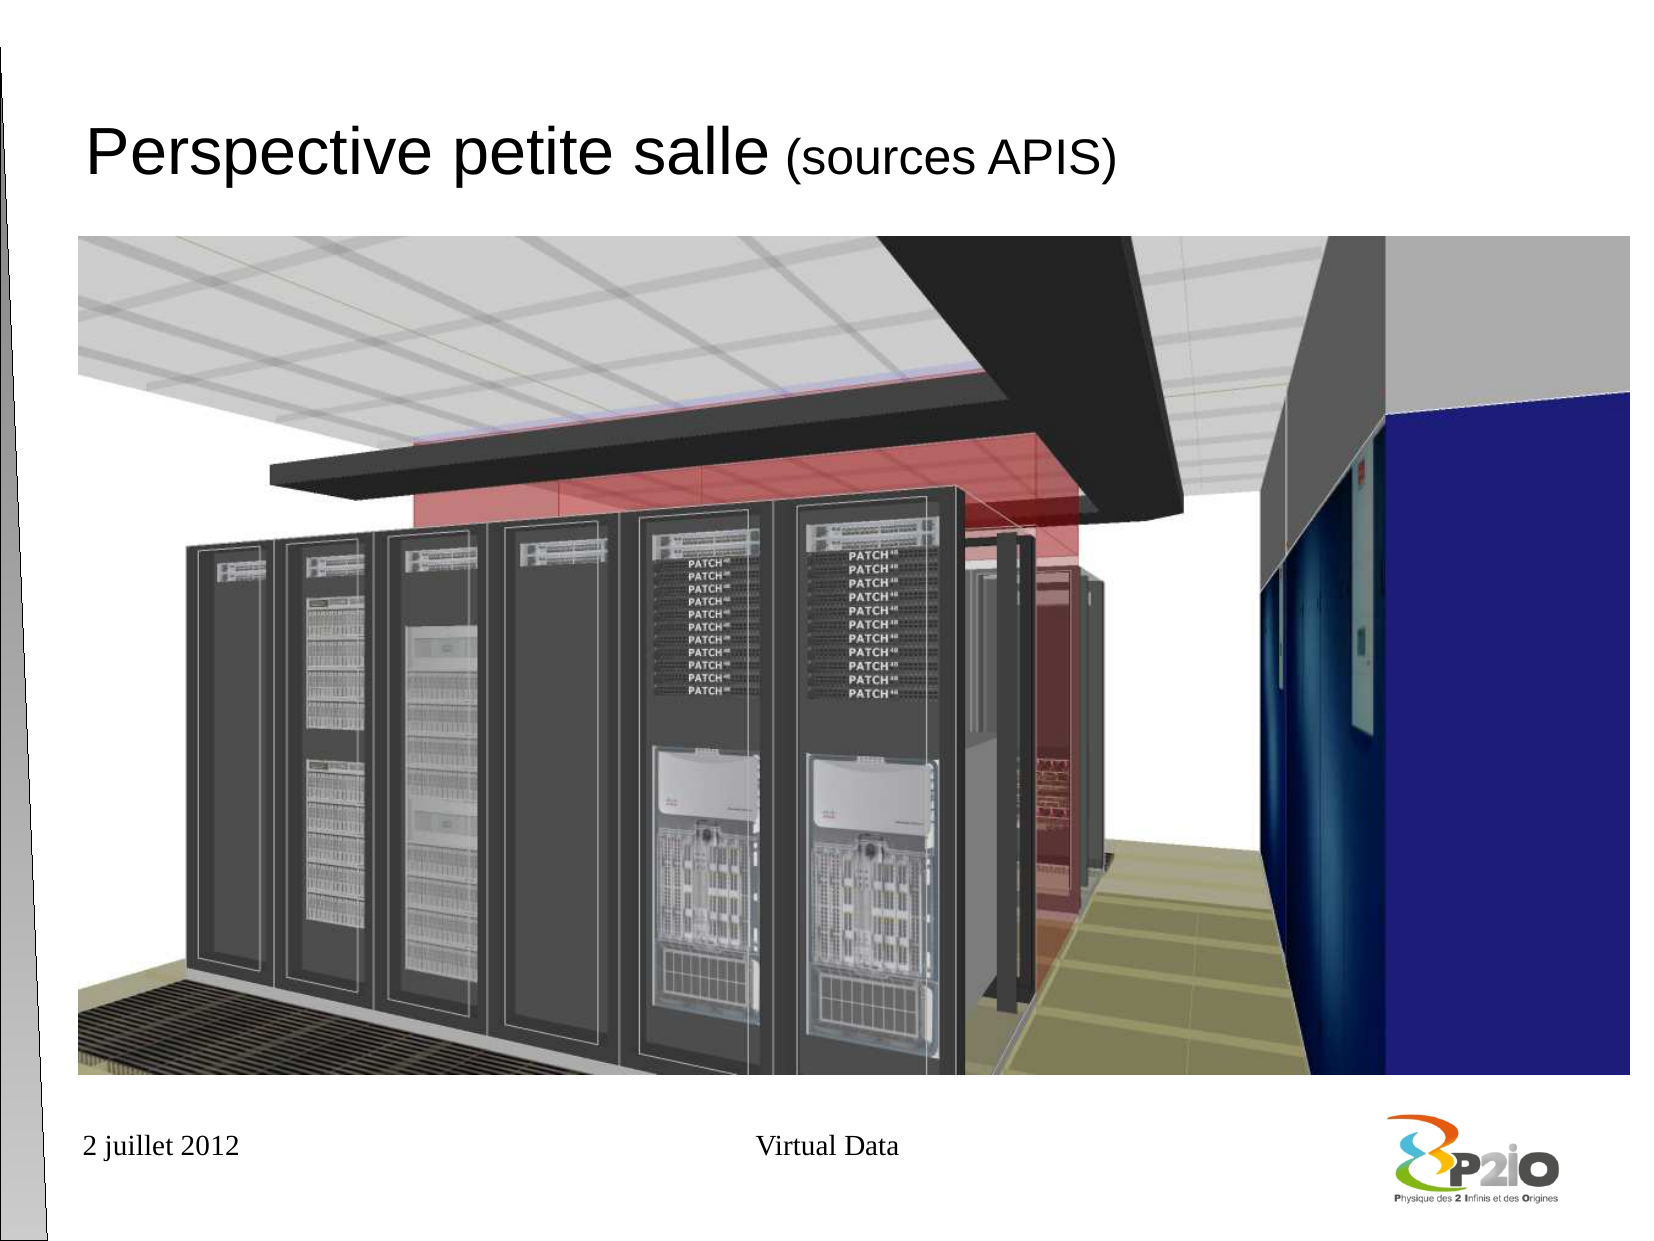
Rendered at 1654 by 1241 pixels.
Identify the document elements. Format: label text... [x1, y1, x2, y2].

text_box Perspective petite salle (sources APIS) [70, 106, 1642, 196]
picture [78, 236, 1630, 1075]
picture [1381, 1108, 1569, 1214]
